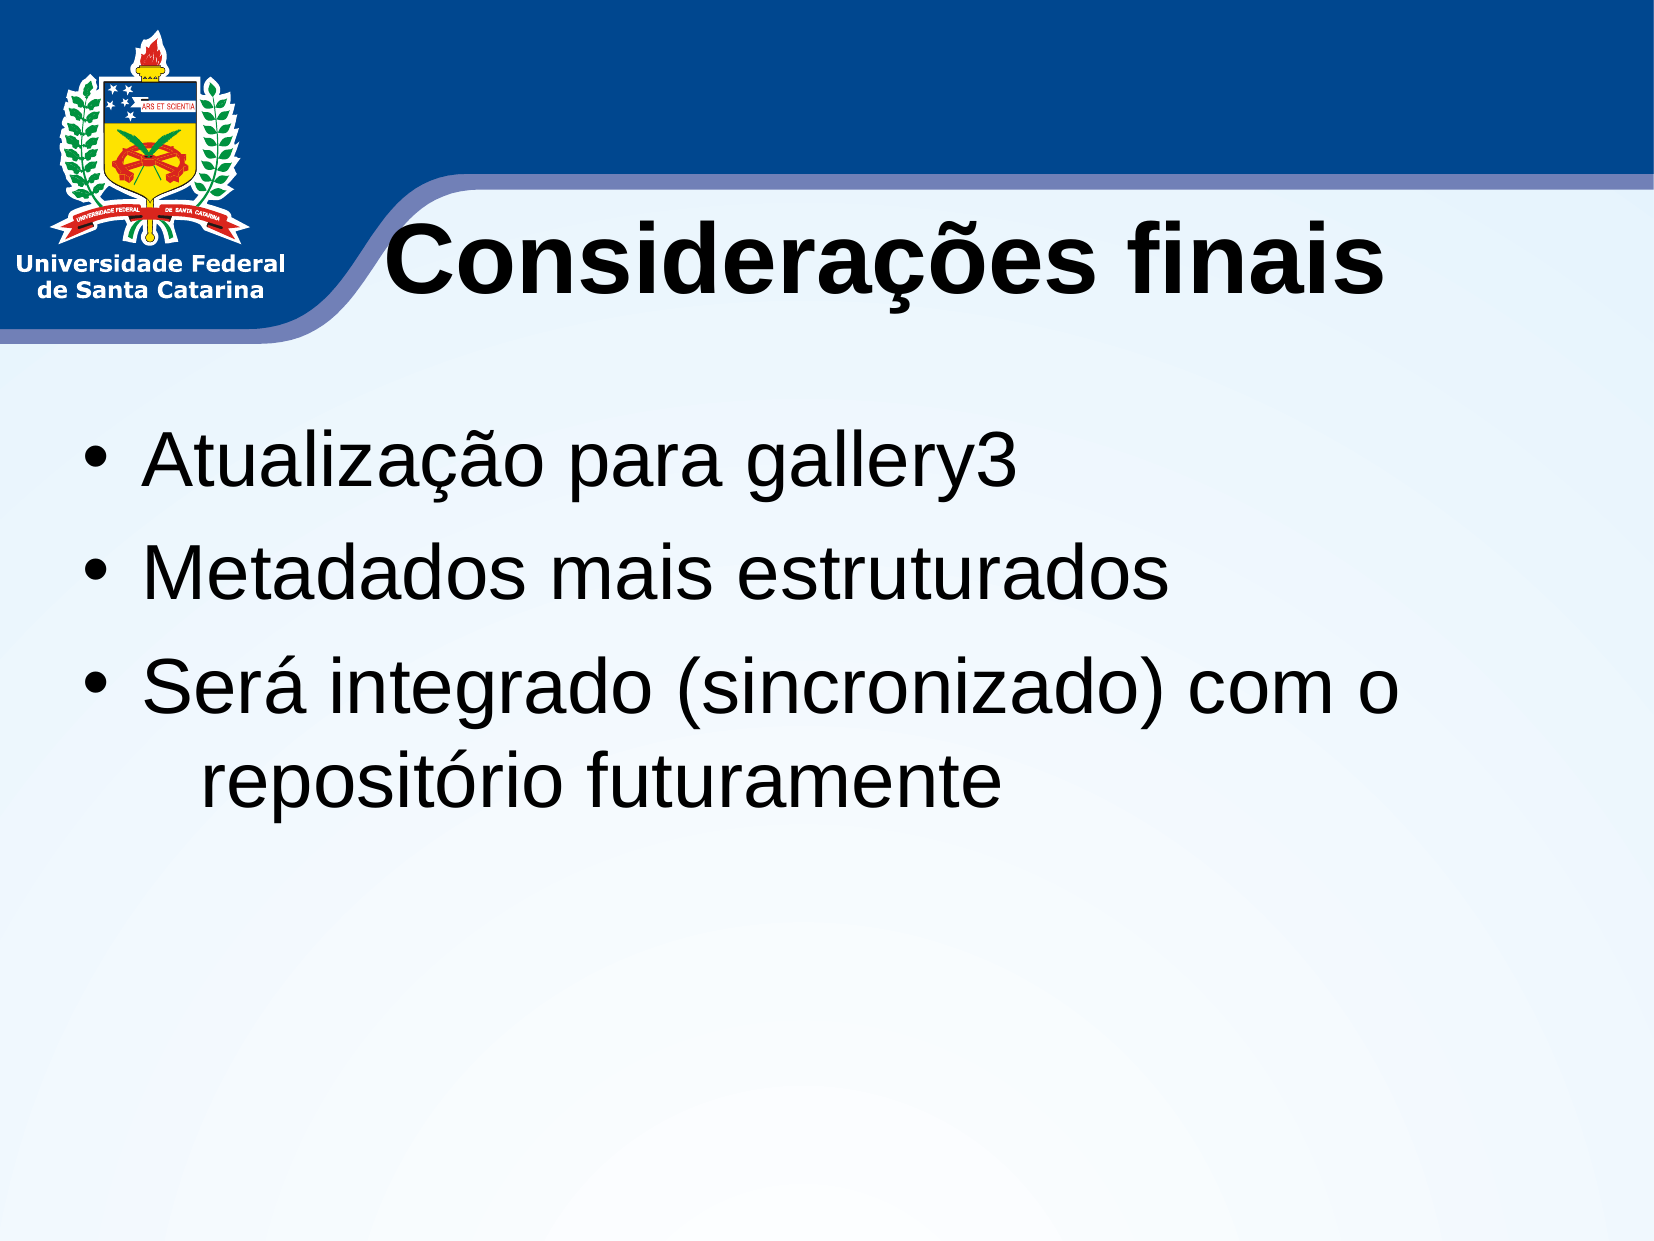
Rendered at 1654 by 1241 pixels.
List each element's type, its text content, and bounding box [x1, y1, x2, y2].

list Atualização para gallery3 Metadados mais estruturados Será integrado (sincronizado) com o repositório futuramente [82, 408, 1571, 939]
title Considerações finais [141, 192, 1630, 314]
